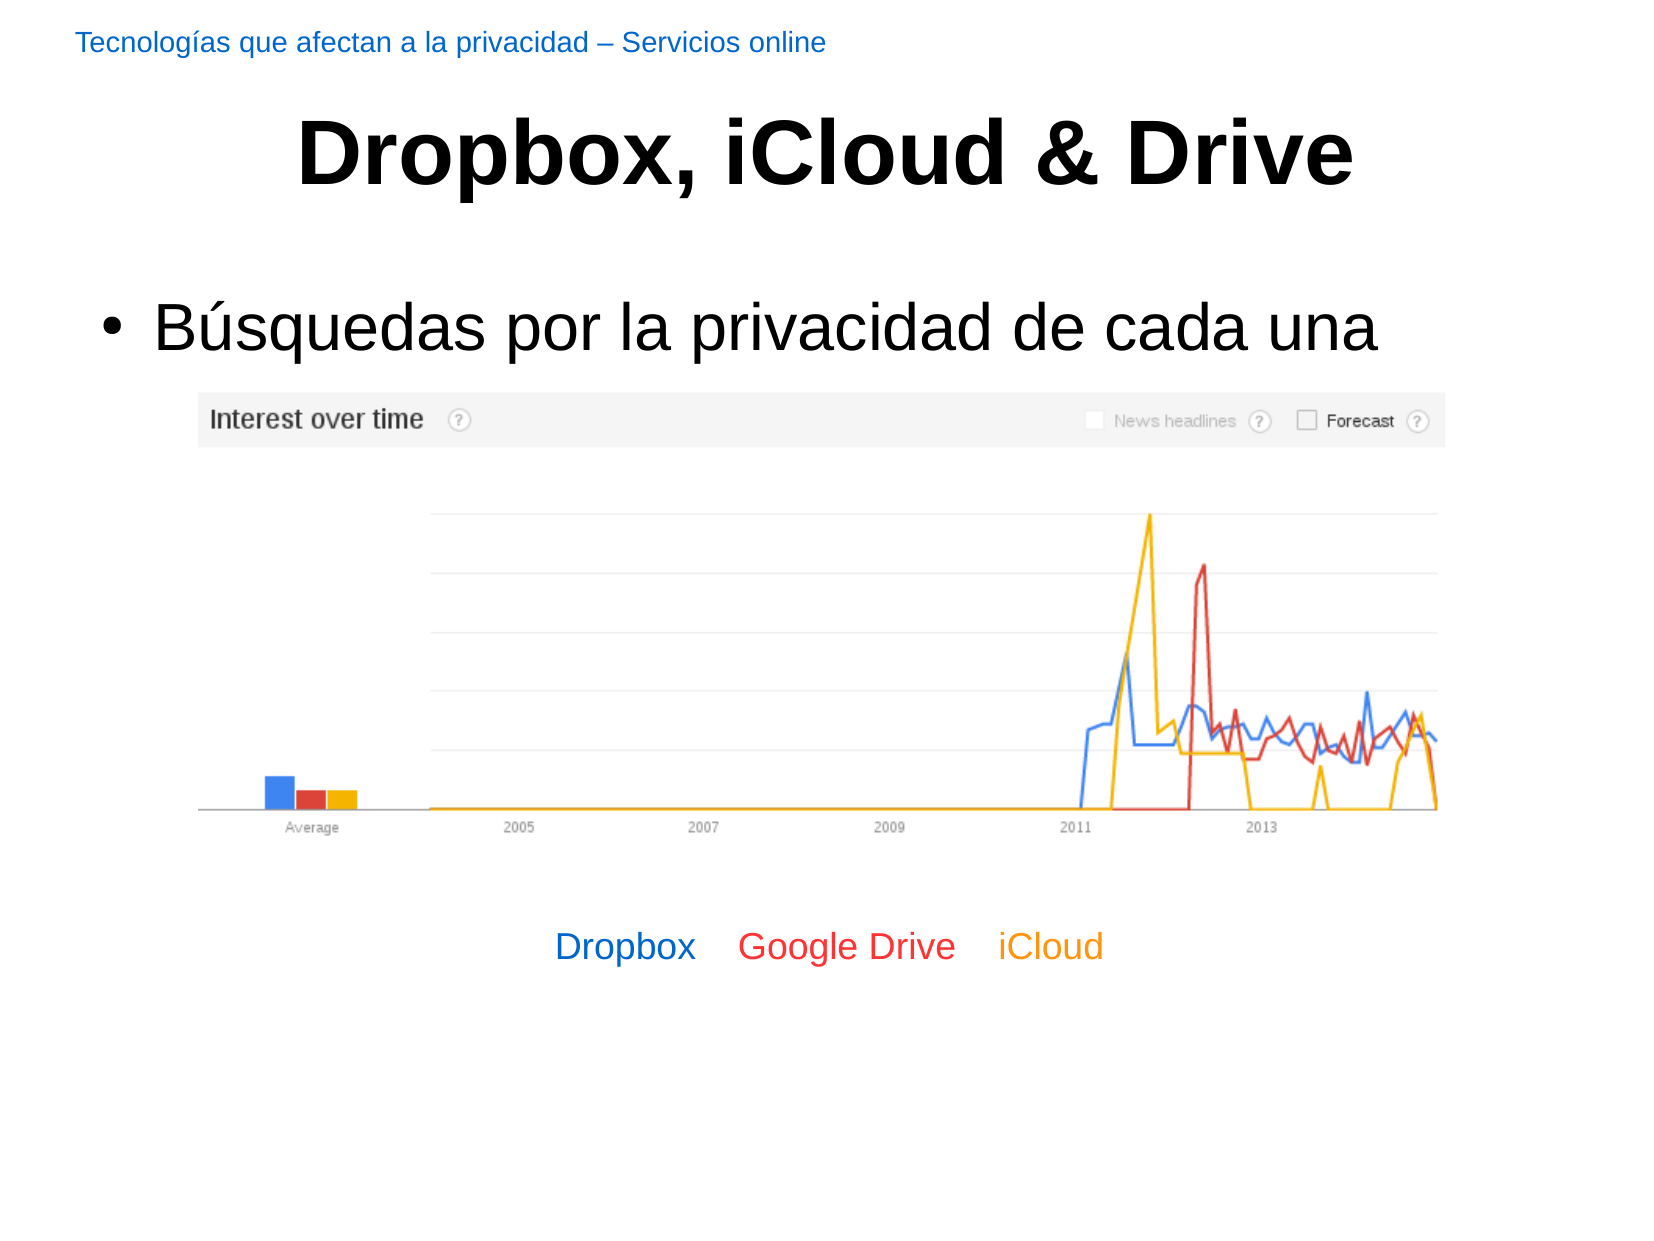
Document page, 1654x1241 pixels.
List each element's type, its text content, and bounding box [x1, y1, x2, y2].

text_box Tecnologías que afectan a la privacidad – Servicios online [60, 18, 961, 66]
title Dropbox, iCloud & Drive [82, 49, 1571, 257]
picture [198, 385, 1455, 850]
list Búsquedas por la privacidad de cada una [82, 290, 1571, 1010]
text_box Dropbox Google Drive iCloud [540, 918, 1126, 976]
